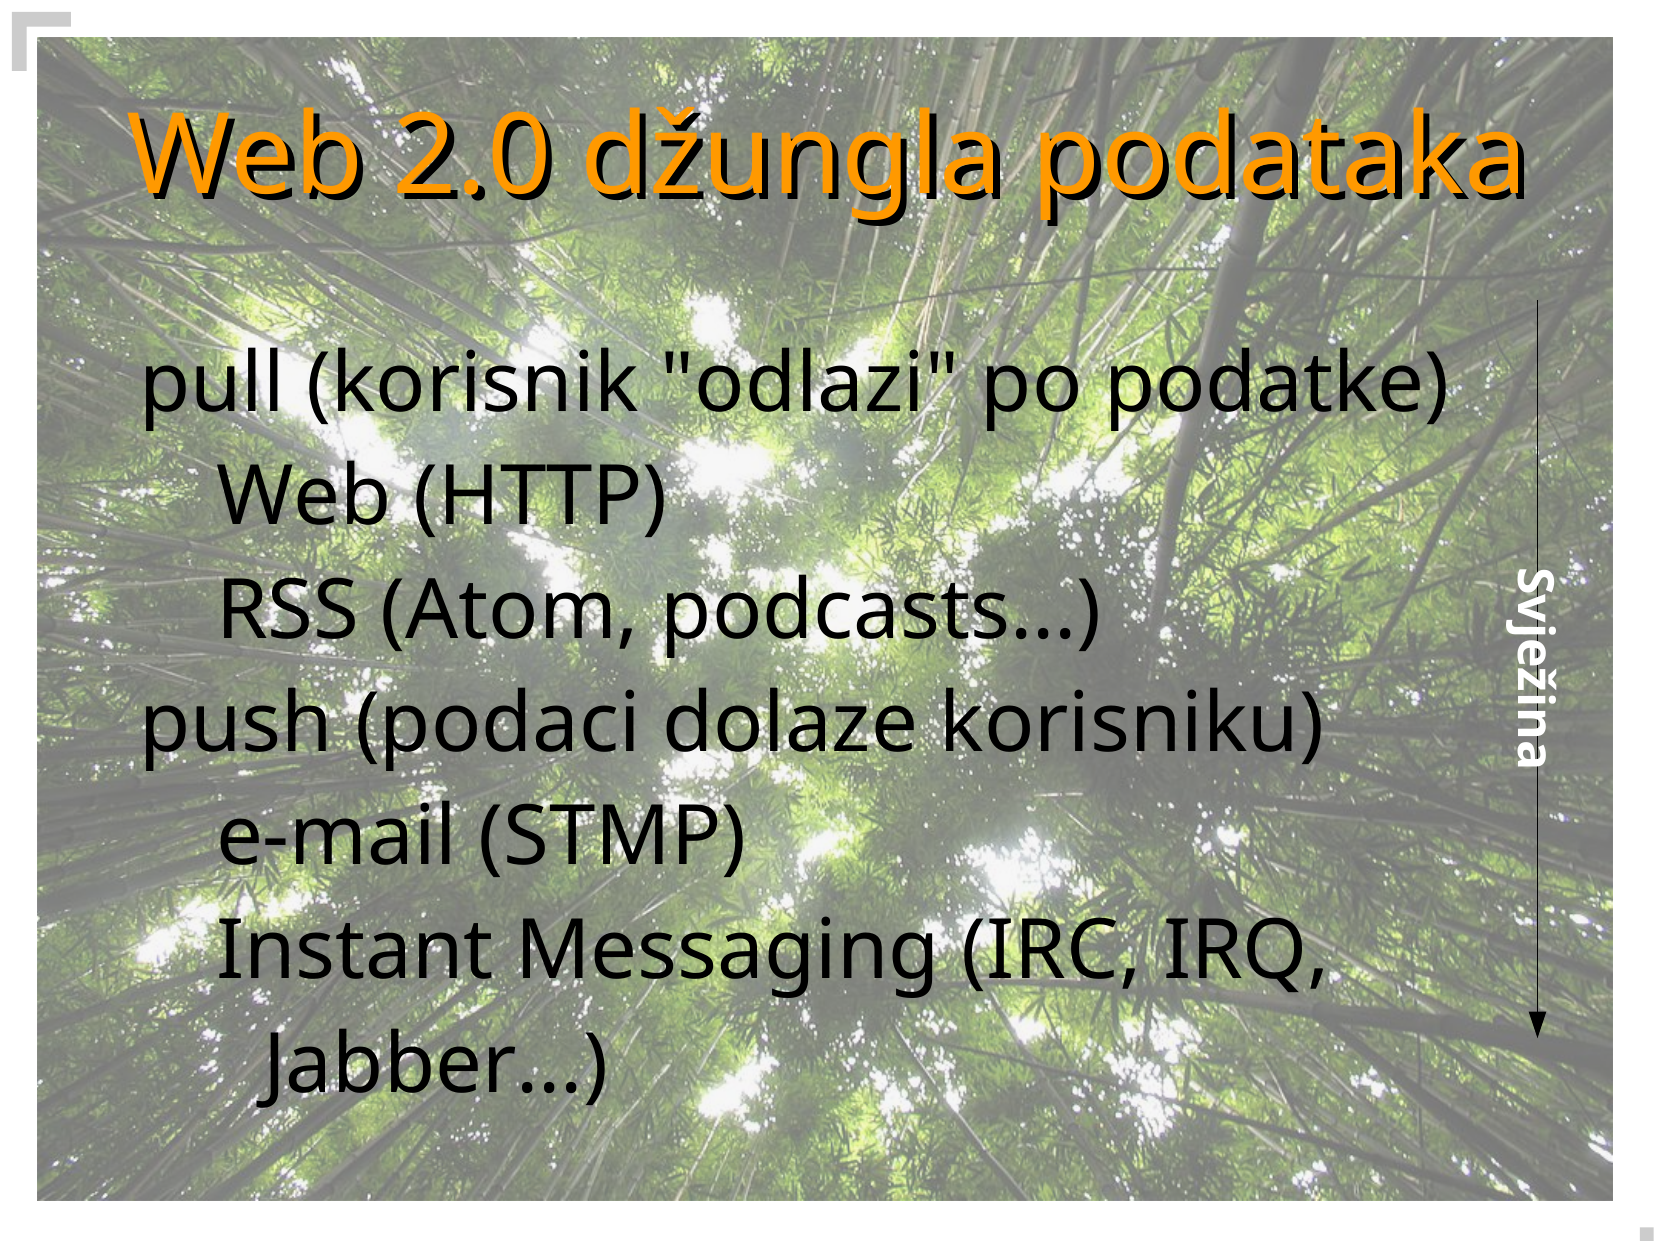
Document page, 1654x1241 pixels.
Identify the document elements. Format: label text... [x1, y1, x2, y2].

list pull (korisnik "odlazi" po podatke) Web (HTTP) RSS (Atom, podcasts...) push (podaci dolaze korisniku) e-mail (STMP) Instant Messaging (IRC, IRQ, Jabber...) [121, 322, 1561, 1132]
title Web 2.0 džungla podataka [121, 46, 1534, 254]
picture [37, 37, 1613, 1201]
